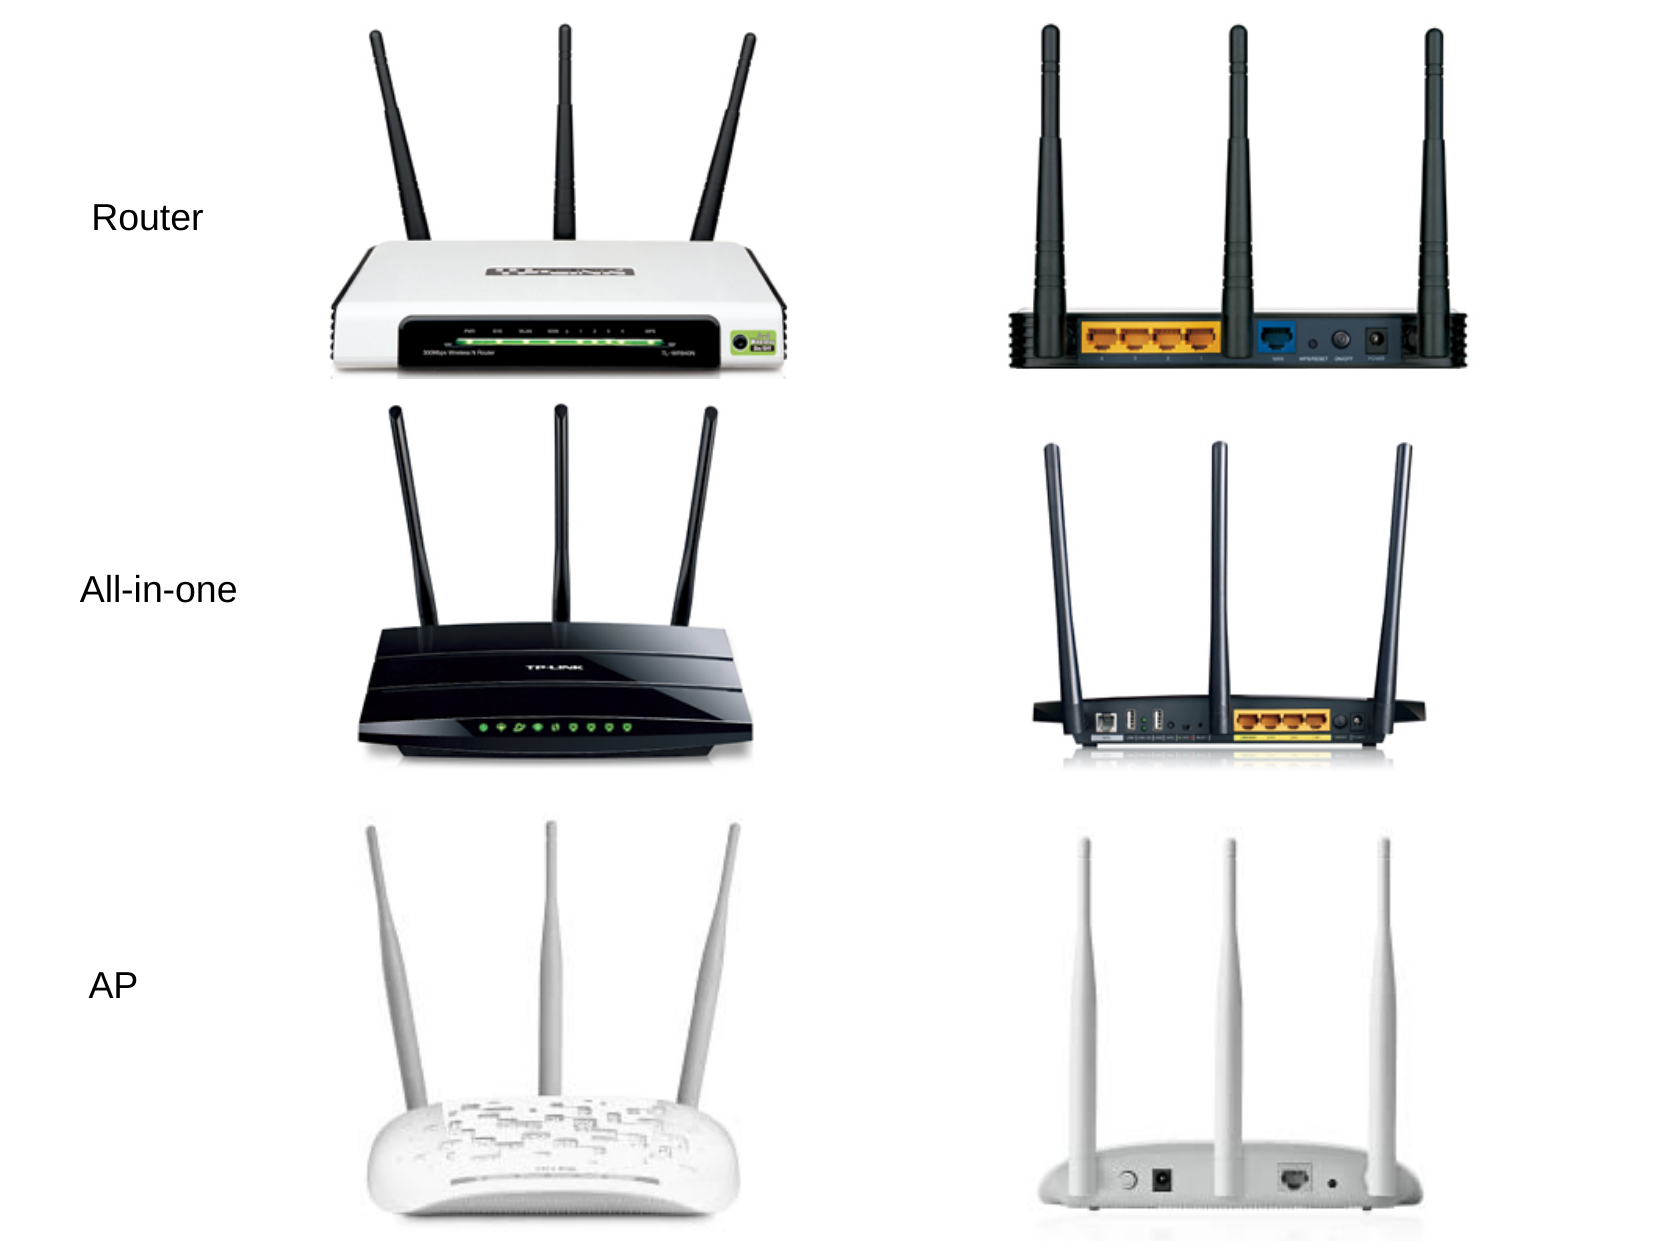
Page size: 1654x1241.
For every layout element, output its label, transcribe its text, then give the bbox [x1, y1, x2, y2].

picture [76, 0, 1654, 1241]
text_box Router [76, 188, 219, 246]
text_box All-in-one [64, 561, 253, 618]
text_box AP [73, 956, 154, 1014]
